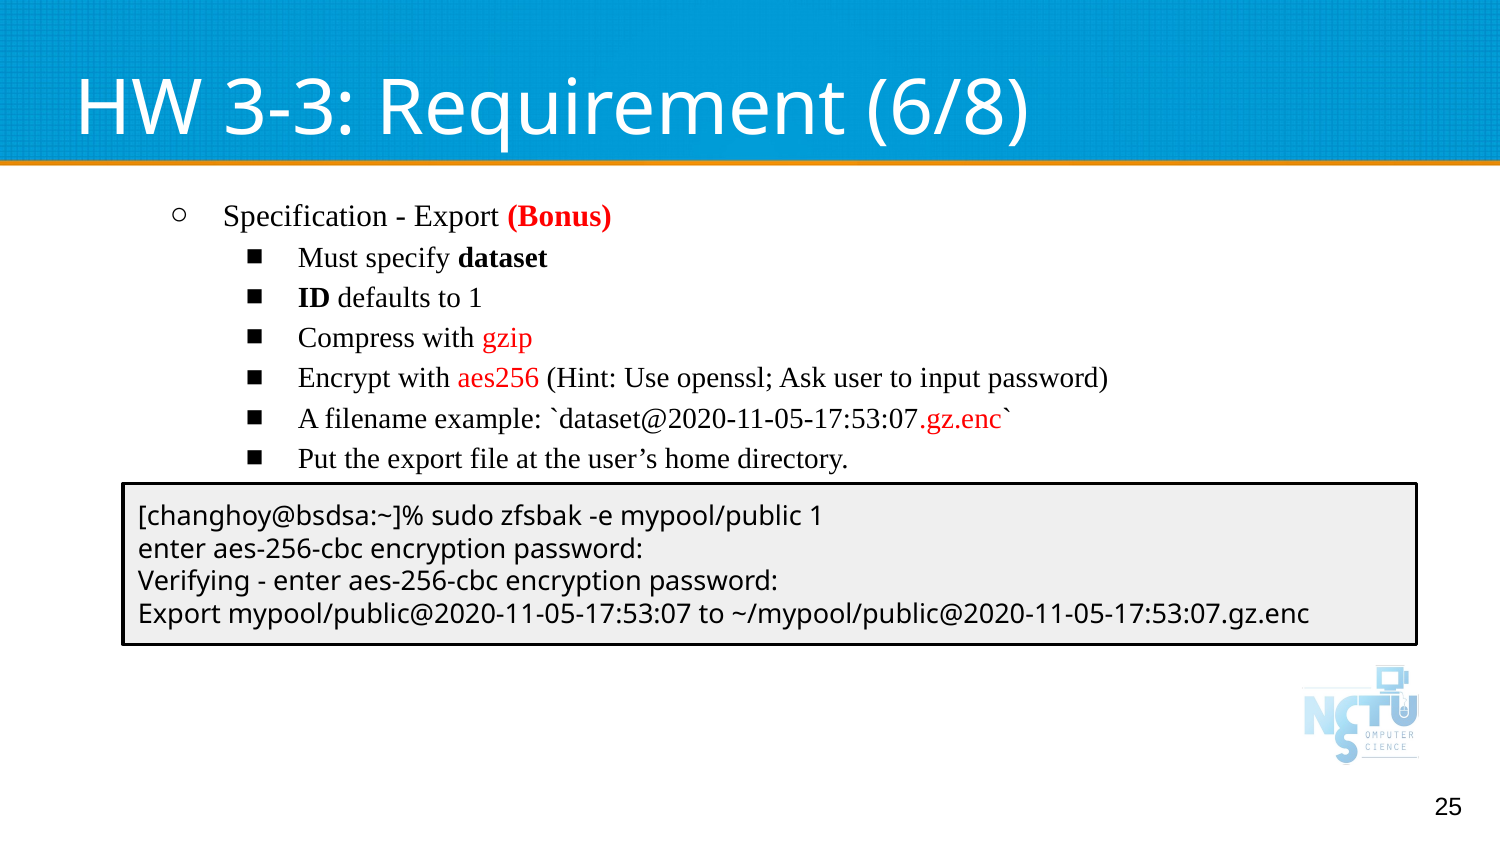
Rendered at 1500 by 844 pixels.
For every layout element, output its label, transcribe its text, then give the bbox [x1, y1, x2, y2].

list Specification - Export (Bonus) Must specify dataset ID defaults to 1 Compress with gzip Encrypt with aes256 (Hint: Use openssl; Ask user to input password) A filename example: `dataset@2020-11-05-17:53:07.gz.enc` Put the export file at the user’s home directory. [72, 190, 1427, 747]
picture [0, 160, 1500, 844]
text_box [changhoy@bsdsa:~]% sudo zfsbak -e mypool/public 1 enter aes-256-cbc encryption password: Verifying - enter aes-256-cbc encryption password: Export mypool/public@2020-11-05-17:53:07 to ~/mypool/public@2020-11-05-17:53:07.gz.enc [122, 483, 1417, 645]
slide_number <number> [1403, 779, 1494, 844]
title HW 3-3: Requirement (6/8) [74, 33, 1425, 175]
